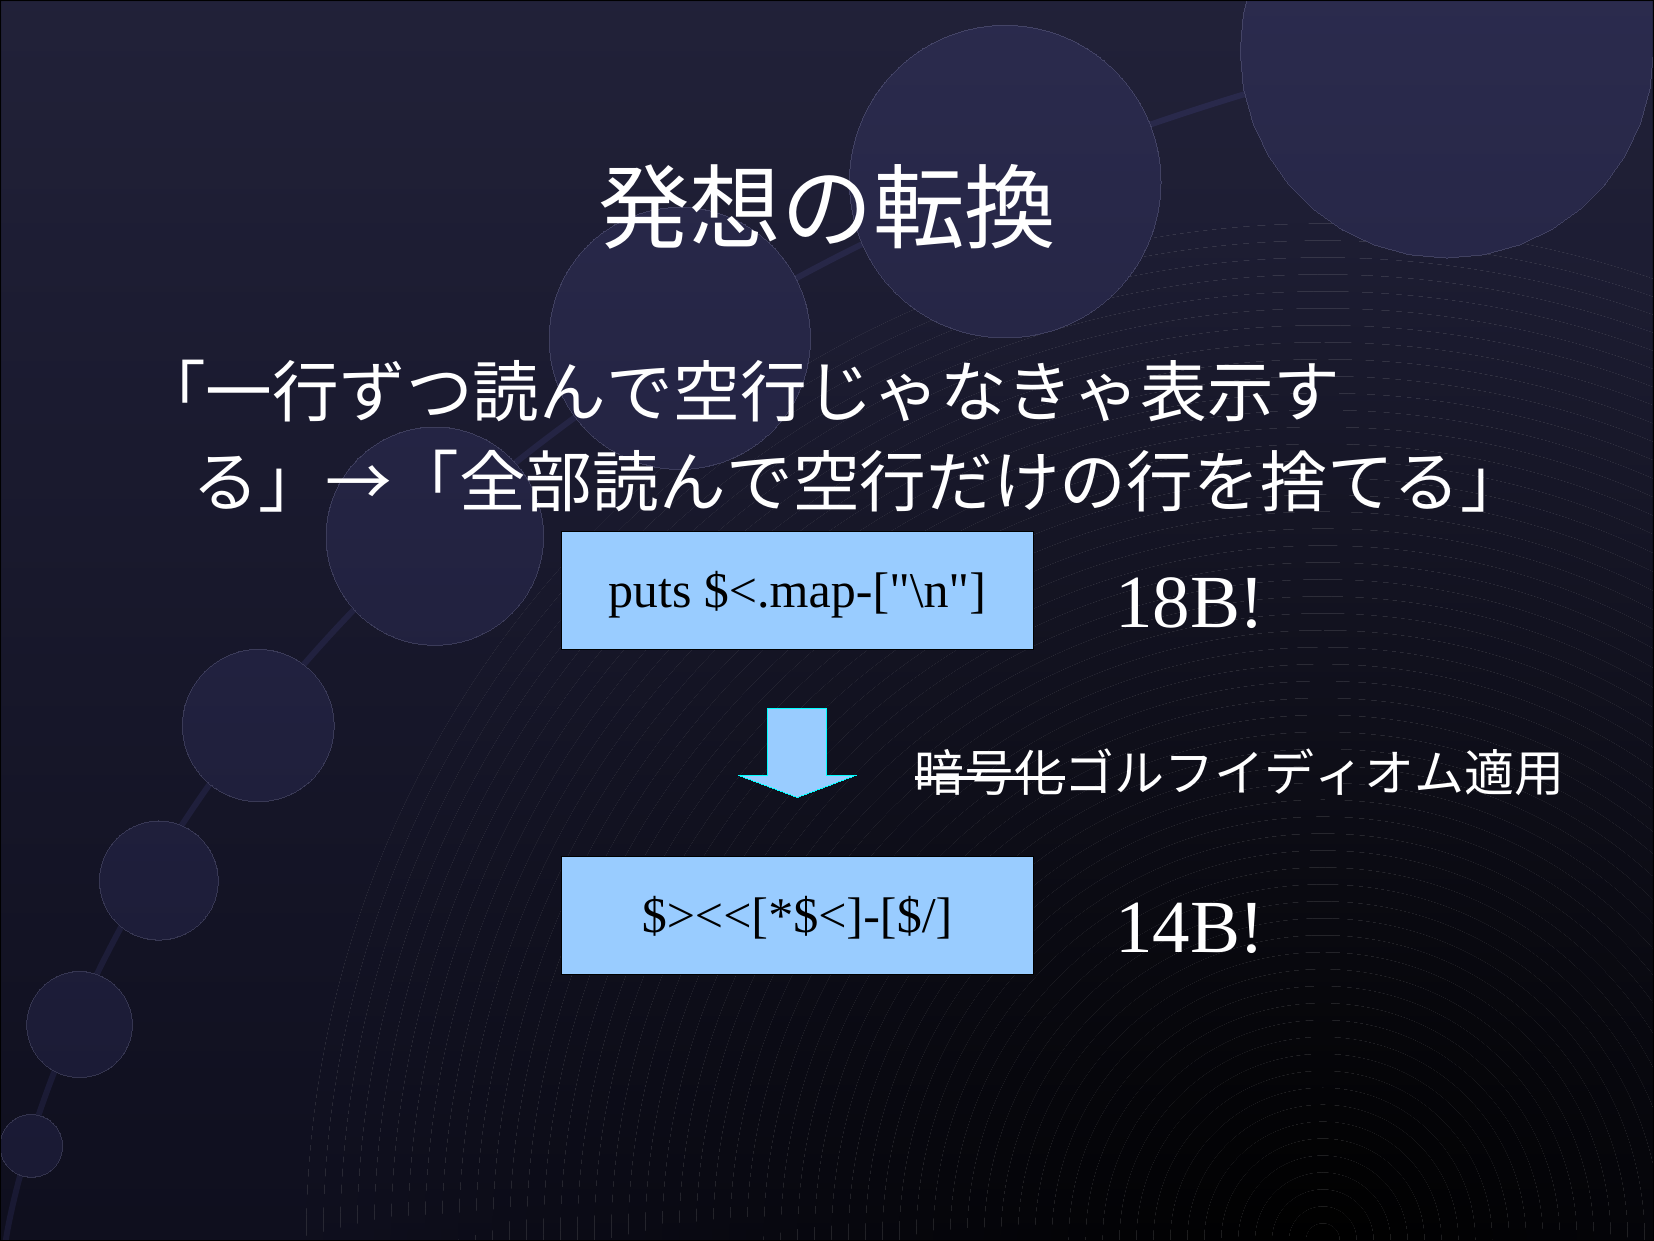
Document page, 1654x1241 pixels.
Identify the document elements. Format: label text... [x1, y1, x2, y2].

text_box 18B! [1115, 561, 1300, 650]
text_box $><<[*$<]-[$/] [561, 856, 1034, 975]
text_box [738, 708, 857, 798]
text_box puts $<.map-["\n"] [561, 531, 1034, 650]
title 発想の転換 [121, 102, 1534, 311]
list 「一行ずつ読んで空行じゃなきゃ表示する」→「全部読んで空行だけの行を捨てる」 良いアルゴリズム>細かい小細工 [121, 344, 1534, 1127]
text_box 14B! [1115, 885, 1300, 1004]
text_box 暗号化ゴルフイディオム適用 [914, 738, 1565, 789]
